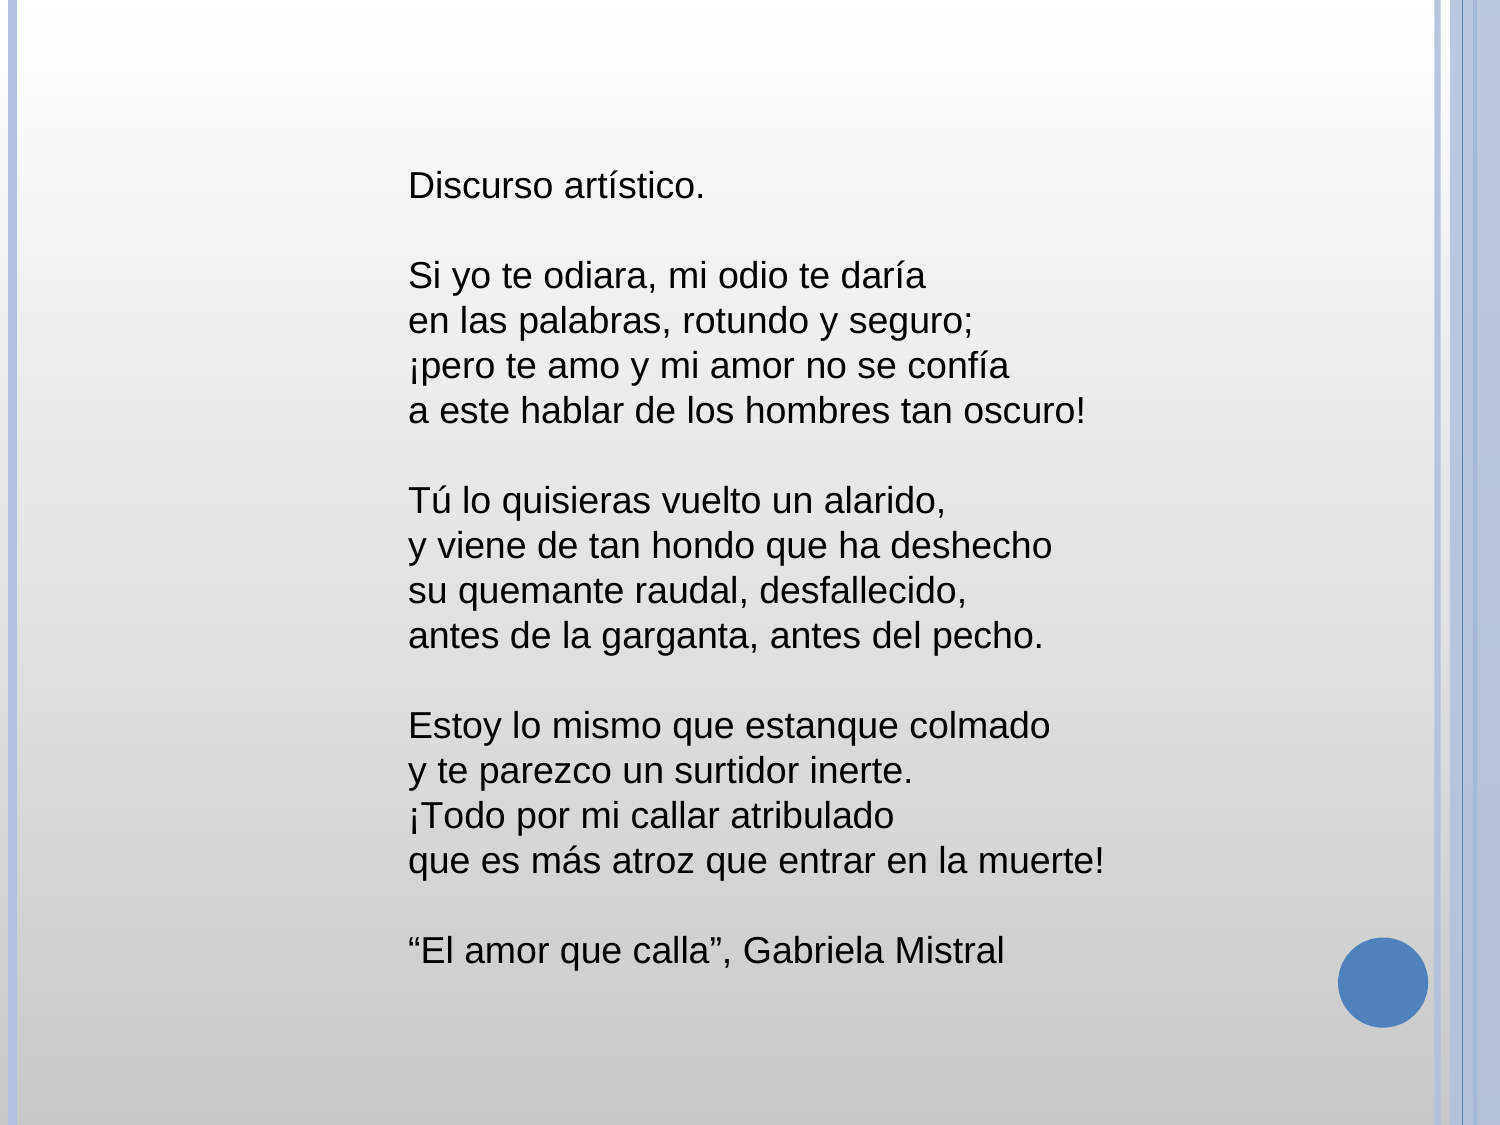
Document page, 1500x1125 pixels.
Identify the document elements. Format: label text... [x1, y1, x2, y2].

text_box Discurso artístico. Si yo te odiara, mi odio te daría en las palabras, rotundo y seguro; ¡pero te amo y mi amor no se confía a este hablar de los hombres tan oscuro! Tú lo quisieras vuelto un alarido, y viene de tan hondo que ha deshecho su quemante raudal, desfallecido, antes de la garganta, antes del pecho. Estoy lo mismo que estanque colmado y te parezco un surtidor inerte. ¡Todo por mi callar atribulado que es más atroz que entrar en la muerte! “El amor que calla”, Gabriela Mistral [393, 153, 1121, 979]
